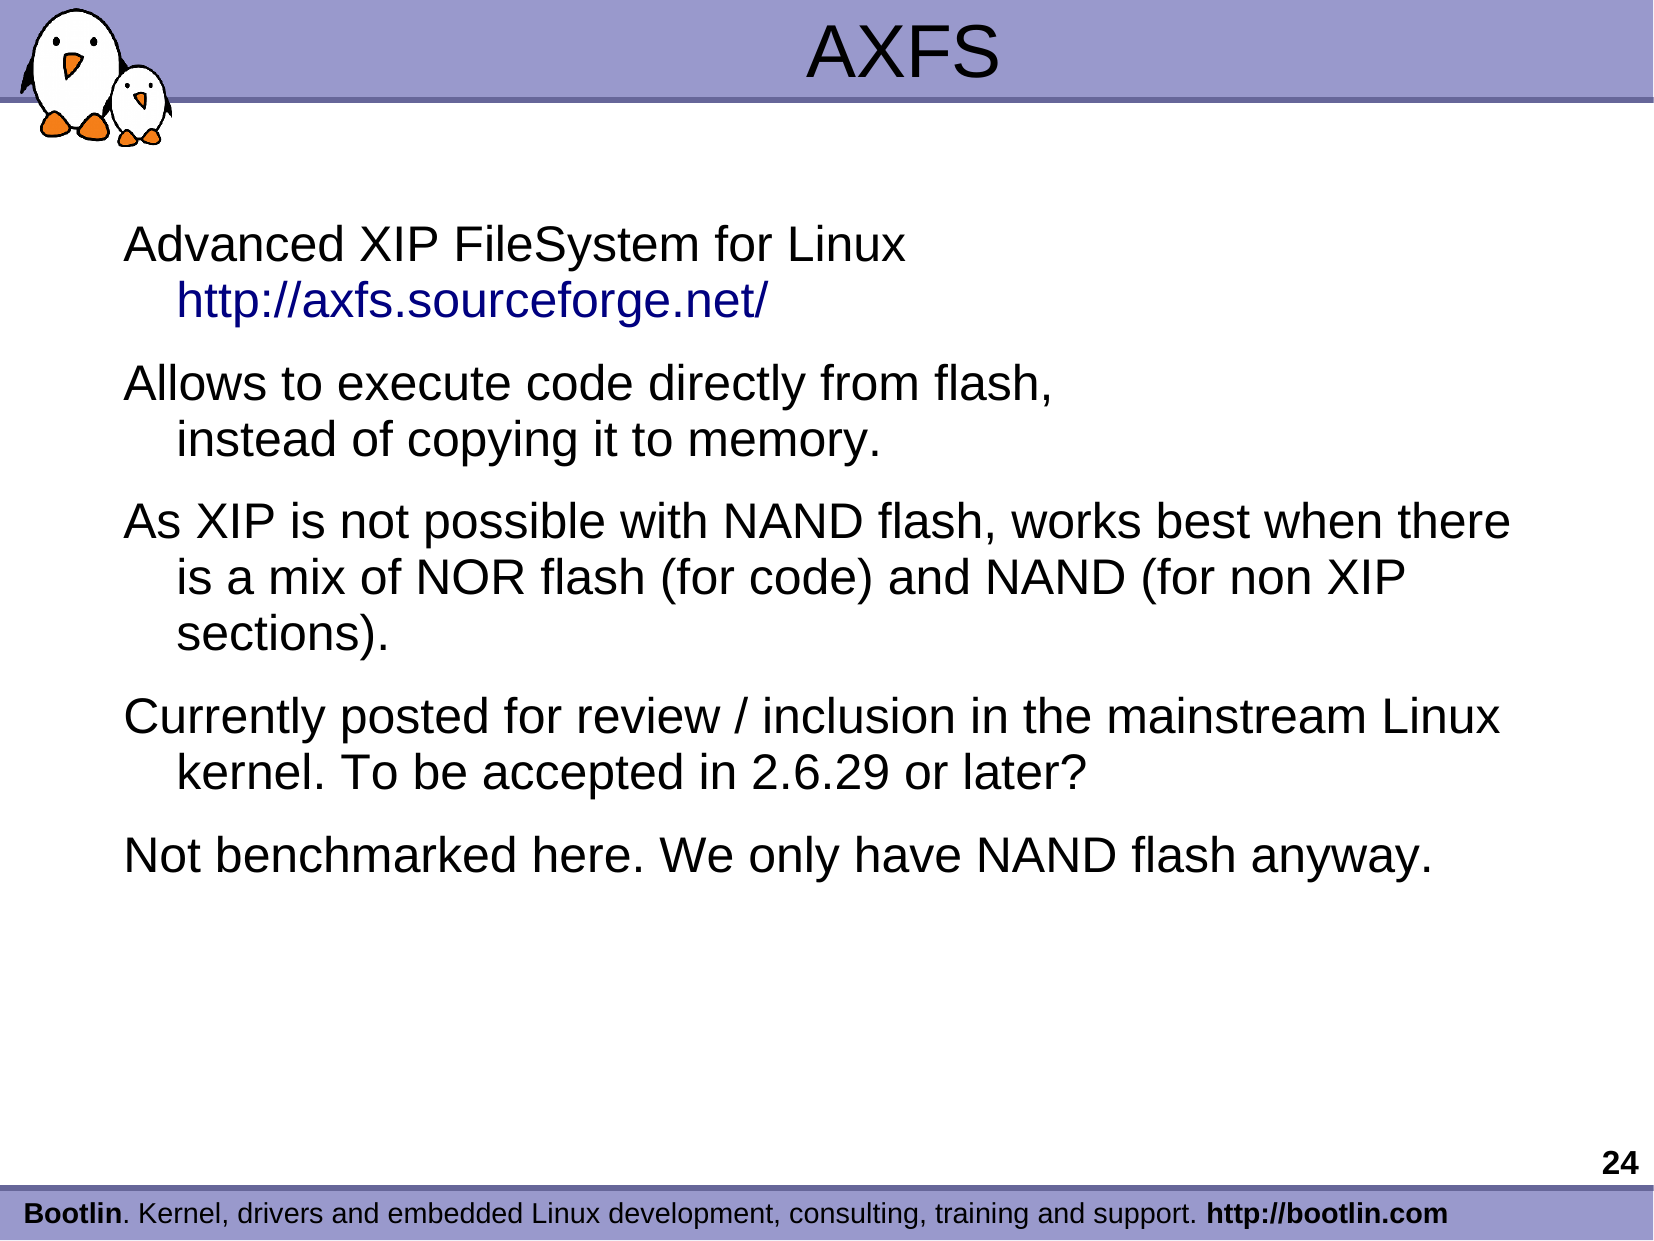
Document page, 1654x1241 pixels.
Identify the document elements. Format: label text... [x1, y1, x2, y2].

list Advanced XIP FileSystem for Linux http://axfs.sourceforge.net/ Allows to execute code directly from flash, instead of copying it to memory. As XIP is not possible with NAND flash, works best when there is a mix of NOR flash (for code) and NAND (for non XIP sections). Currently posted for review / inclusion in the mainstream Linux kernel. To be accepted in 2.6.29 or later? Not benchmarked here. We only have NAND flash anyway. [105, 216, 1518, 1066]
picture [20, 8, 172, 147]
title AXFS [178, 5, 1631, 97]
